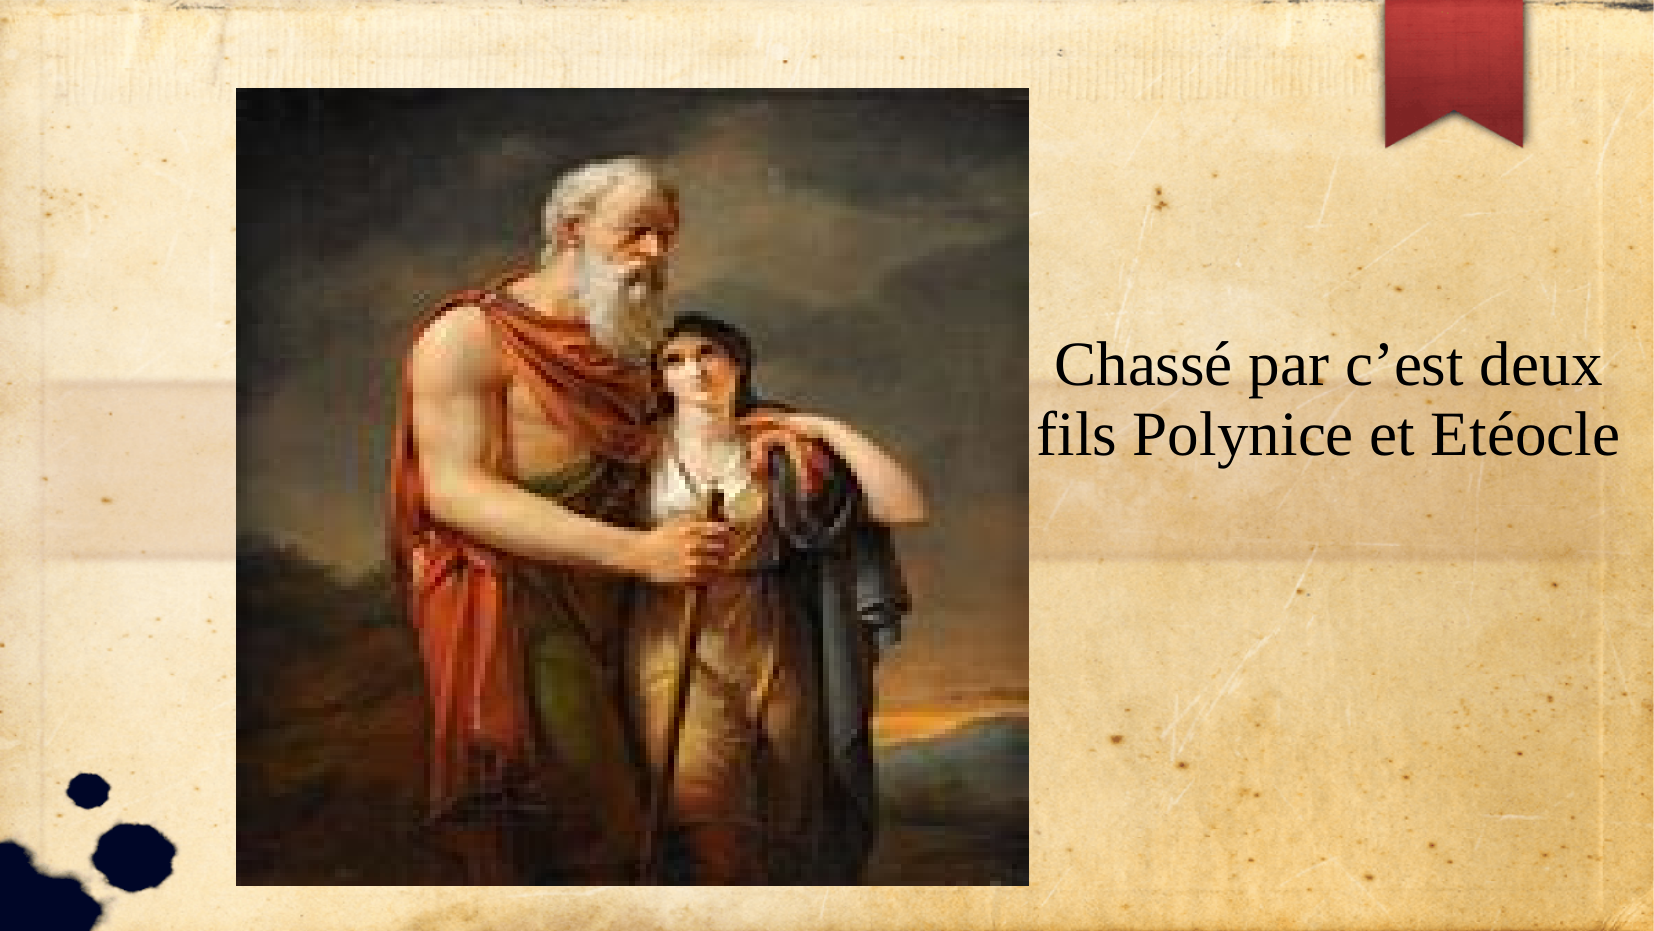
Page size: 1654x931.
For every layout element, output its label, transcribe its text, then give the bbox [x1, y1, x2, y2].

title Chassé par c’est deux fils Polynice et Etéocle [1033, 296, 1625, 502]
picture [0, 0, 1654, 931]
